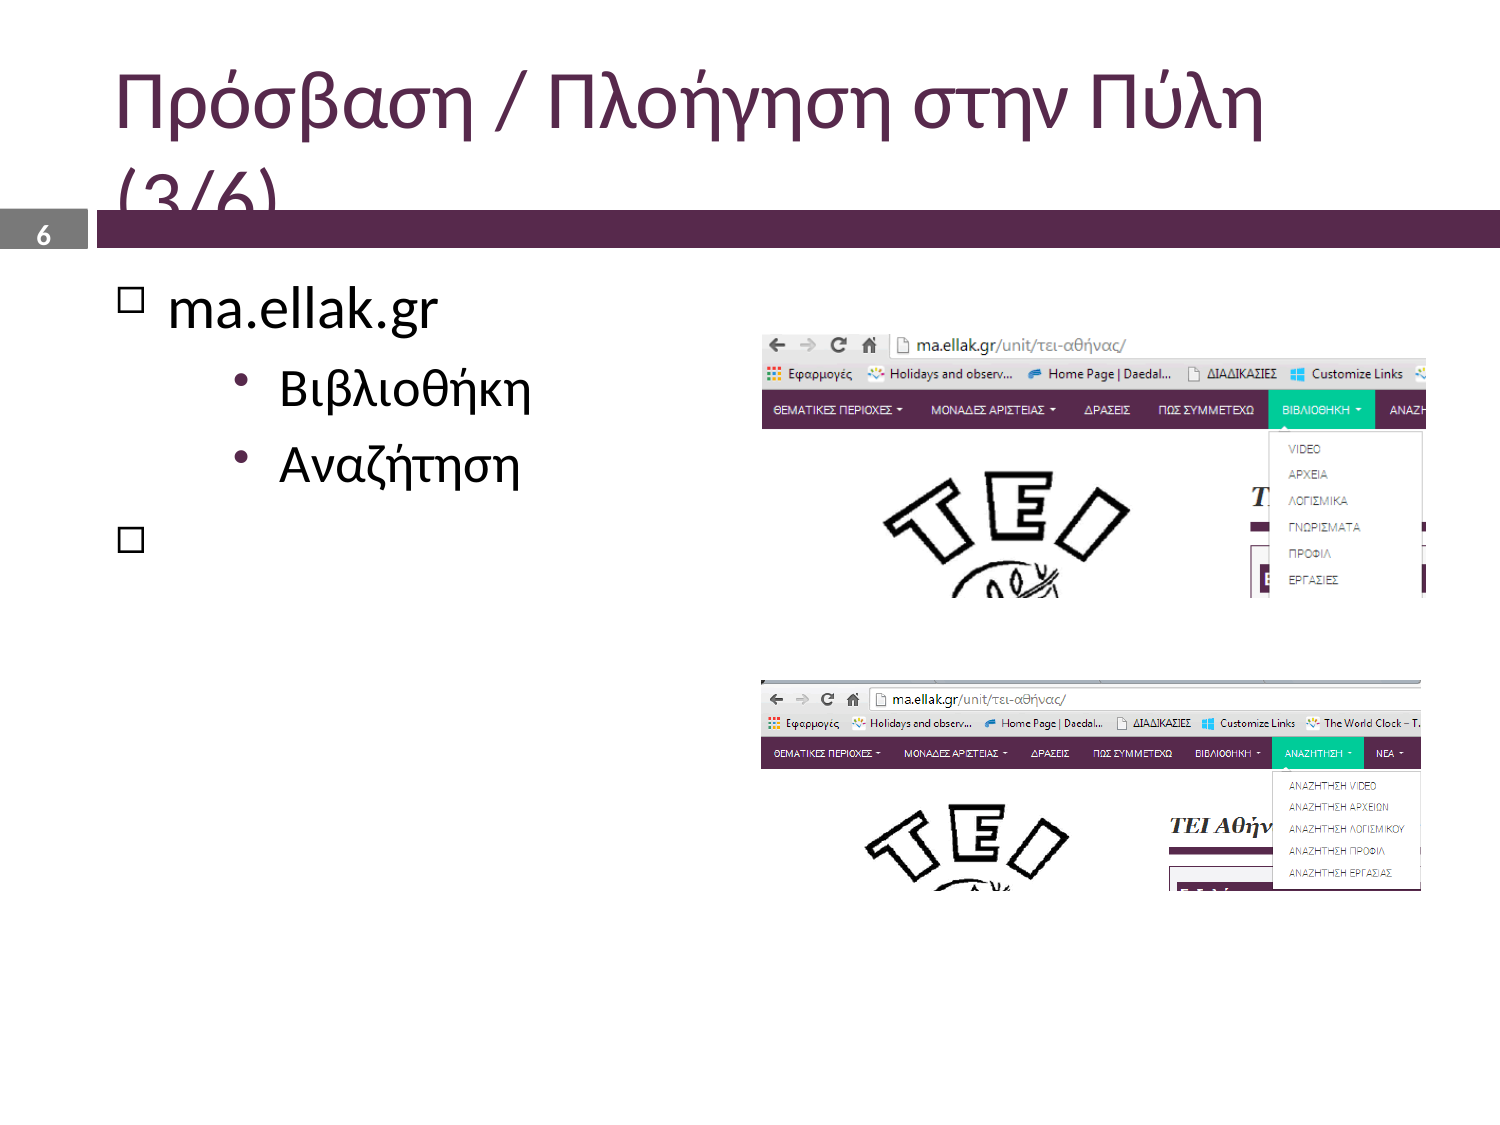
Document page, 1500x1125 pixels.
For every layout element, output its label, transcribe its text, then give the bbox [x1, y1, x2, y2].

text_box [0, 208, 88, 249]
title Πρόσβαση / Πλοήγηση στην Πύλη (3/6) [99, 37, 1438, 201]
list ma.ellak.gr Βιβλιοθήκη Αναζήτηση [99, 260, 738, 1011]
picture [761, 680, 1421, 891]
picture [762, 334, 1426, 598]
